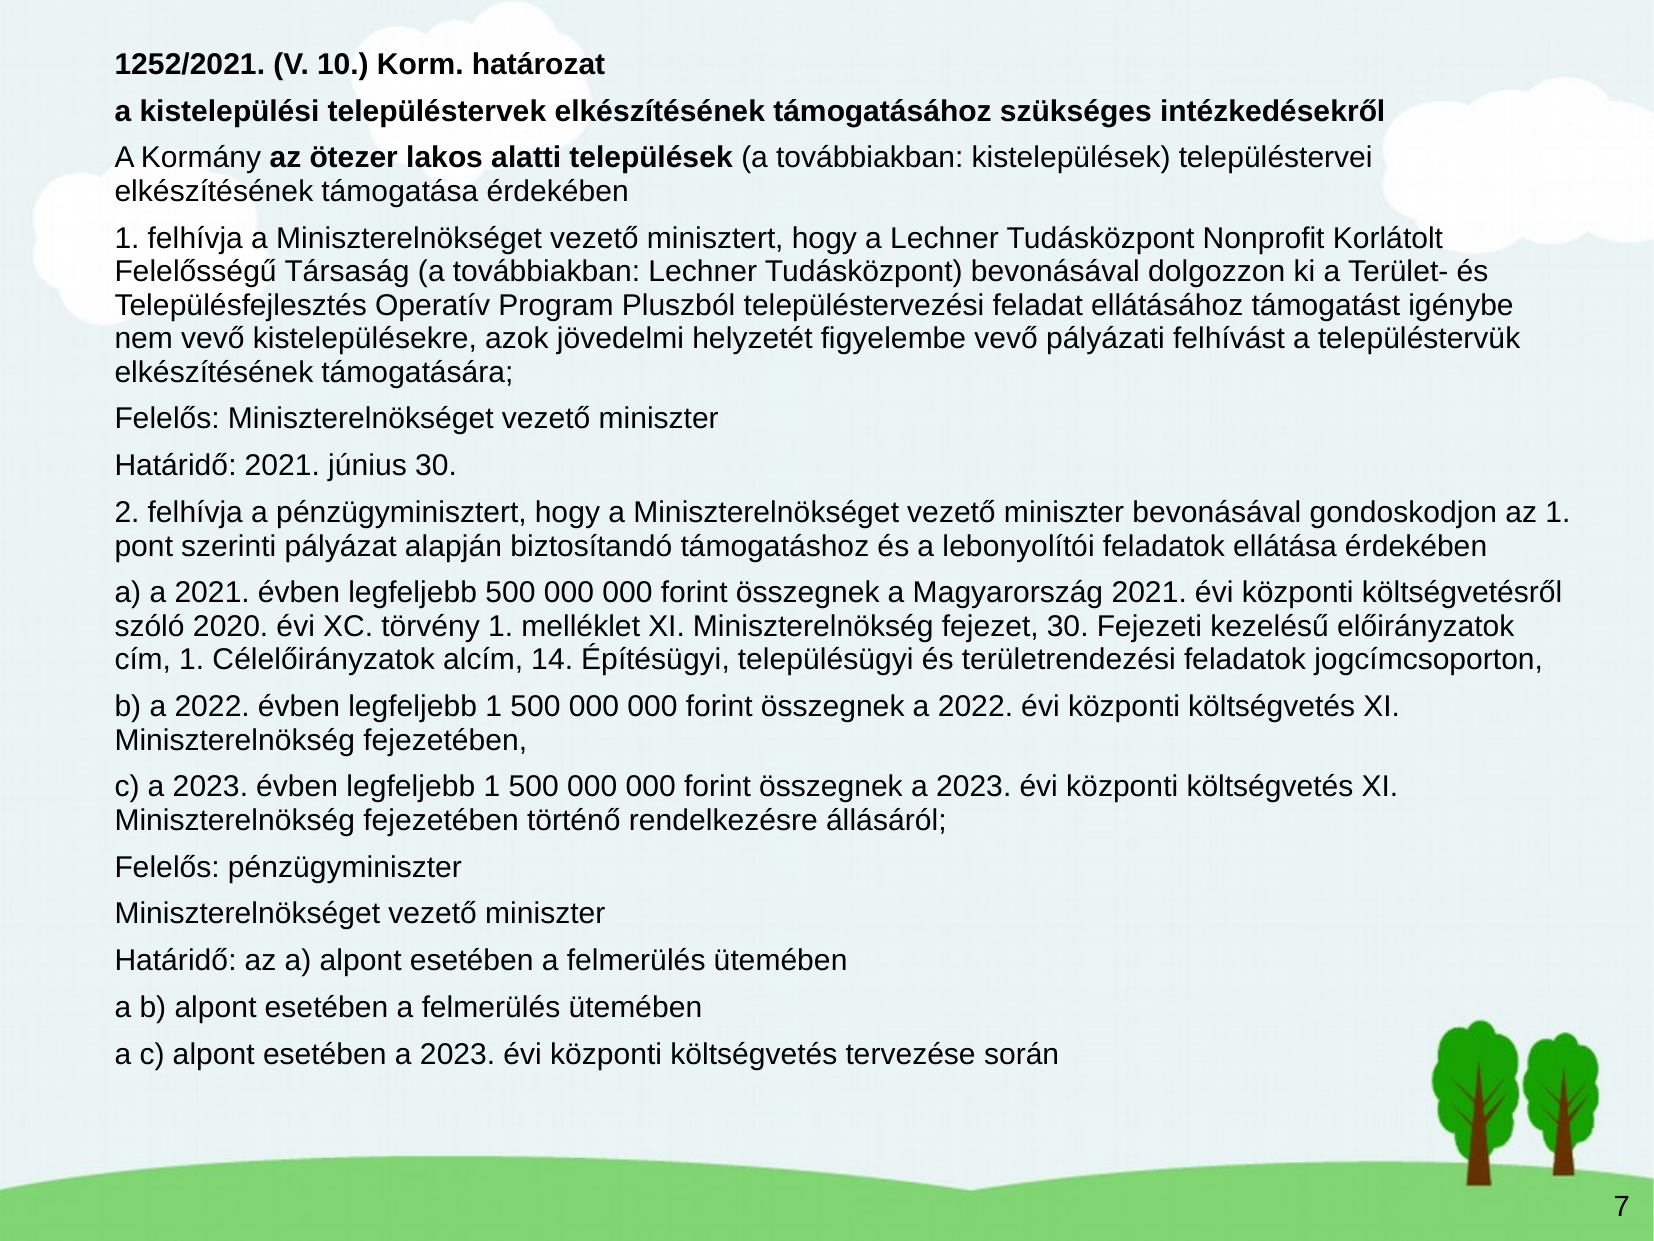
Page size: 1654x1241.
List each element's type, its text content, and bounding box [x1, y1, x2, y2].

list 1252/2021. (V. 10.) Korm. határozat a kistelepülési településtervek elkészítésének támogatásához szükséges intézkedésekről A Kormány az ötezer lakos alatti települések (a továbbiakban: kistelepülések) településtervei elkészítésének támogatása érdekében 1. felhívja a Miniszterelnökséget vezető minisztert, hogy a Lechner Tudásközpont Nonprofit Korlátolt Felelősségű Társaság (a továbbiakban: Lechner Tudásközpont) bevonásával dolgozzon ki a Terület- és Településfejlesztés Operatív Program Pluszból településtervezési feladat ellátásához támogatást igénybe nem vevő kistelepülésekre, azok jövedelmi helyzetét figyelembe vevő pályázati felhívást a településtervük elkészítésének támogatására; Felelős: Miniszterelnökséget vezető miniszter Határidő: 2021. június 30. 2. felhívja a pénzügyminisztert, hogy a Miniszterelnökséget vezető miniszter bevonásával gondoskodjon az 1. pont szerinti pályázat alapján biztosítandó támogatáshoz és a lebonyolítói feladatok ellátása érdekében a) a 2021. évben legfeljebb 500 000 000 forint összegnek a Magyarország 2021. évi központi költségvetésről szóló 2020. évi XC. törvény 1. melléklet XI. Miniszterelnökség fejezet, 30. Fejezeti kezelésű előirányzatok cím, 1. Célelőirányzatok alcím, 14. Építésügyi, településügyi és területrendezési feladatok jogcímcsoporton, b) a 2022. évben legfeljebb 1 500 000 000 forint összegnek a 2022. évi központi költségvetés XI. Miniszterelnökség fejezetében, c) a 2023. évben legfeljebb 1 500 000 000 forint összegnek a 2023. évi központi költségvetés XI. Miniszterelnökség fejezetében történő rendelkezésre állásáról; Felelős: pénzügyminiszter Miniszterelnökséget vezető miniszter Határidő: az a) alpont esetében a felmerülés ütemében a b) alpont esetében a felmerülés ütemében a c) alpont esetében a 2023. évi központi költségvetés tervezése során [82, 47, 1571, 1087]
picture [0, 0, 1654, 1241]
